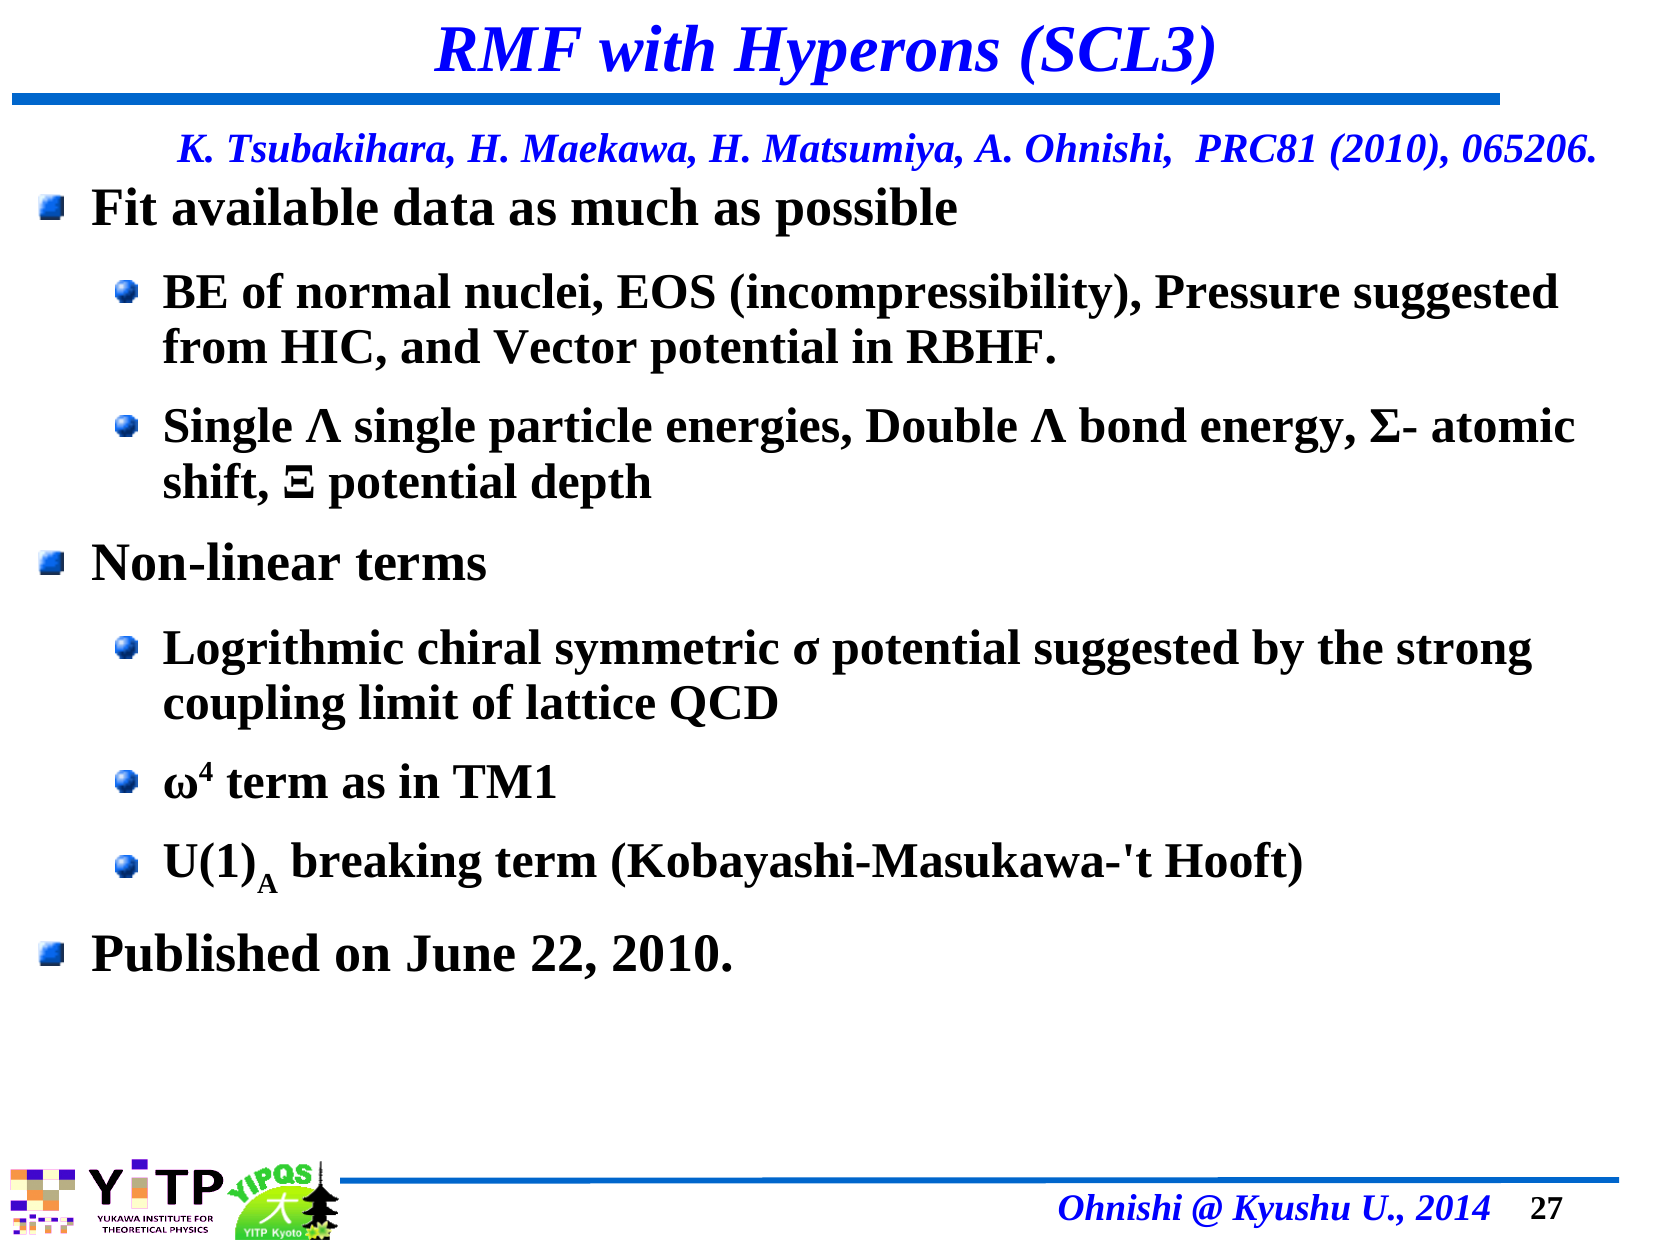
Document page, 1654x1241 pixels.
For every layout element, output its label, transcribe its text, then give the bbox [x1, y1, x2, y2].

text_box K. Tsubakihara, H. Maekawa, H. Matsumiya, A. Ohnishi, PRC81 (2010), 065206. [177, 124, 1645, 172]
list Fit available data as much as possible BE of normal nuclei, EOS (incompressibility), Pressure suggested from HIC, and Vector potential in RBHF. Single Λ single particle energies, Double Λ bond energy, Σ- atomic shift, Ξ potential depth Non-linear terms Logrithmic chiral symmetric σ potential suggested by the strong coupling limit of lattice QCD ω4 term as in TM1 U(1)A breaking term (Kobayashi-Masukawa-'t Hooft) Published on June 22, 2010. [20, 177, 1621, 1137]
picture [0, 1154, 340, 1241]
title RMF with Hyperons (SCL3) [0, 0, 1654, 99]
